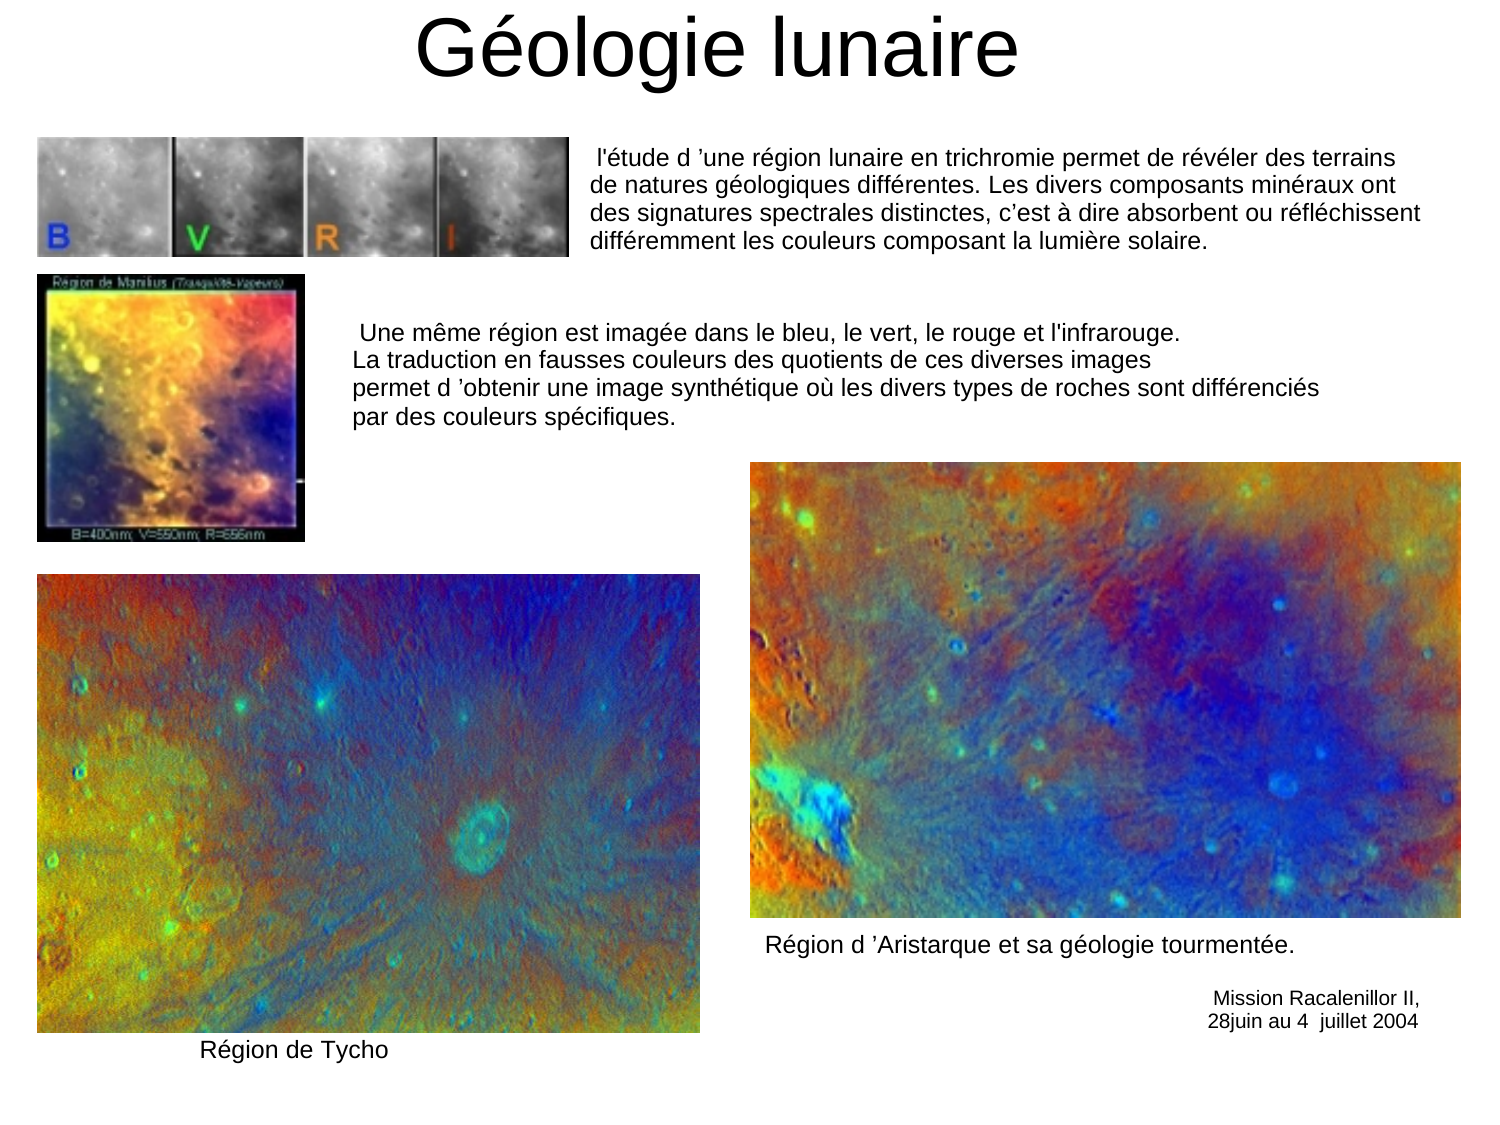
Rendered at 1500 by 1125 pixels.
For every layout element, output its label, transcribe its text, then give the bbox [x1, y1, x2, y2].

picture [37, 574, 700, 1033]
picture [37, 137, 569, 257]
text_box l'étude d ’une région lunaire en trichromie permet de révéler des terrains de natures géologiques différentes. Les divers composants minéraux ont des signatures spectrales distinctes, c’est à dire absorbent ou réfléchissent différemment les couleurs composant la lumière solaire. [575, 137, 1445, 263]
text_box Région de Tycho [184, 1030, 405, 1072]
text_box Géologie lunaire [399, 0, 1036, 102]
text_box Région d ’Aristarque et sa géologie tourmentée. Mission Racalenillor II, 28juin au 4 juillet 2004 [749, 924, 1450, 1041]
picture [750, 462, 1461, 918]
text_box Une même région est imagée dans le bleu, le vert, le rouge et l'infrarouge. La traduction en fausses couleurs des quotients de ces diverses images permet d ’obtenir une image synthétique où les divers types de roches sont différenciés par des couleurs spécifiques. [337, 312, 1345, 439]
picture [37, 274, 305, 542]
